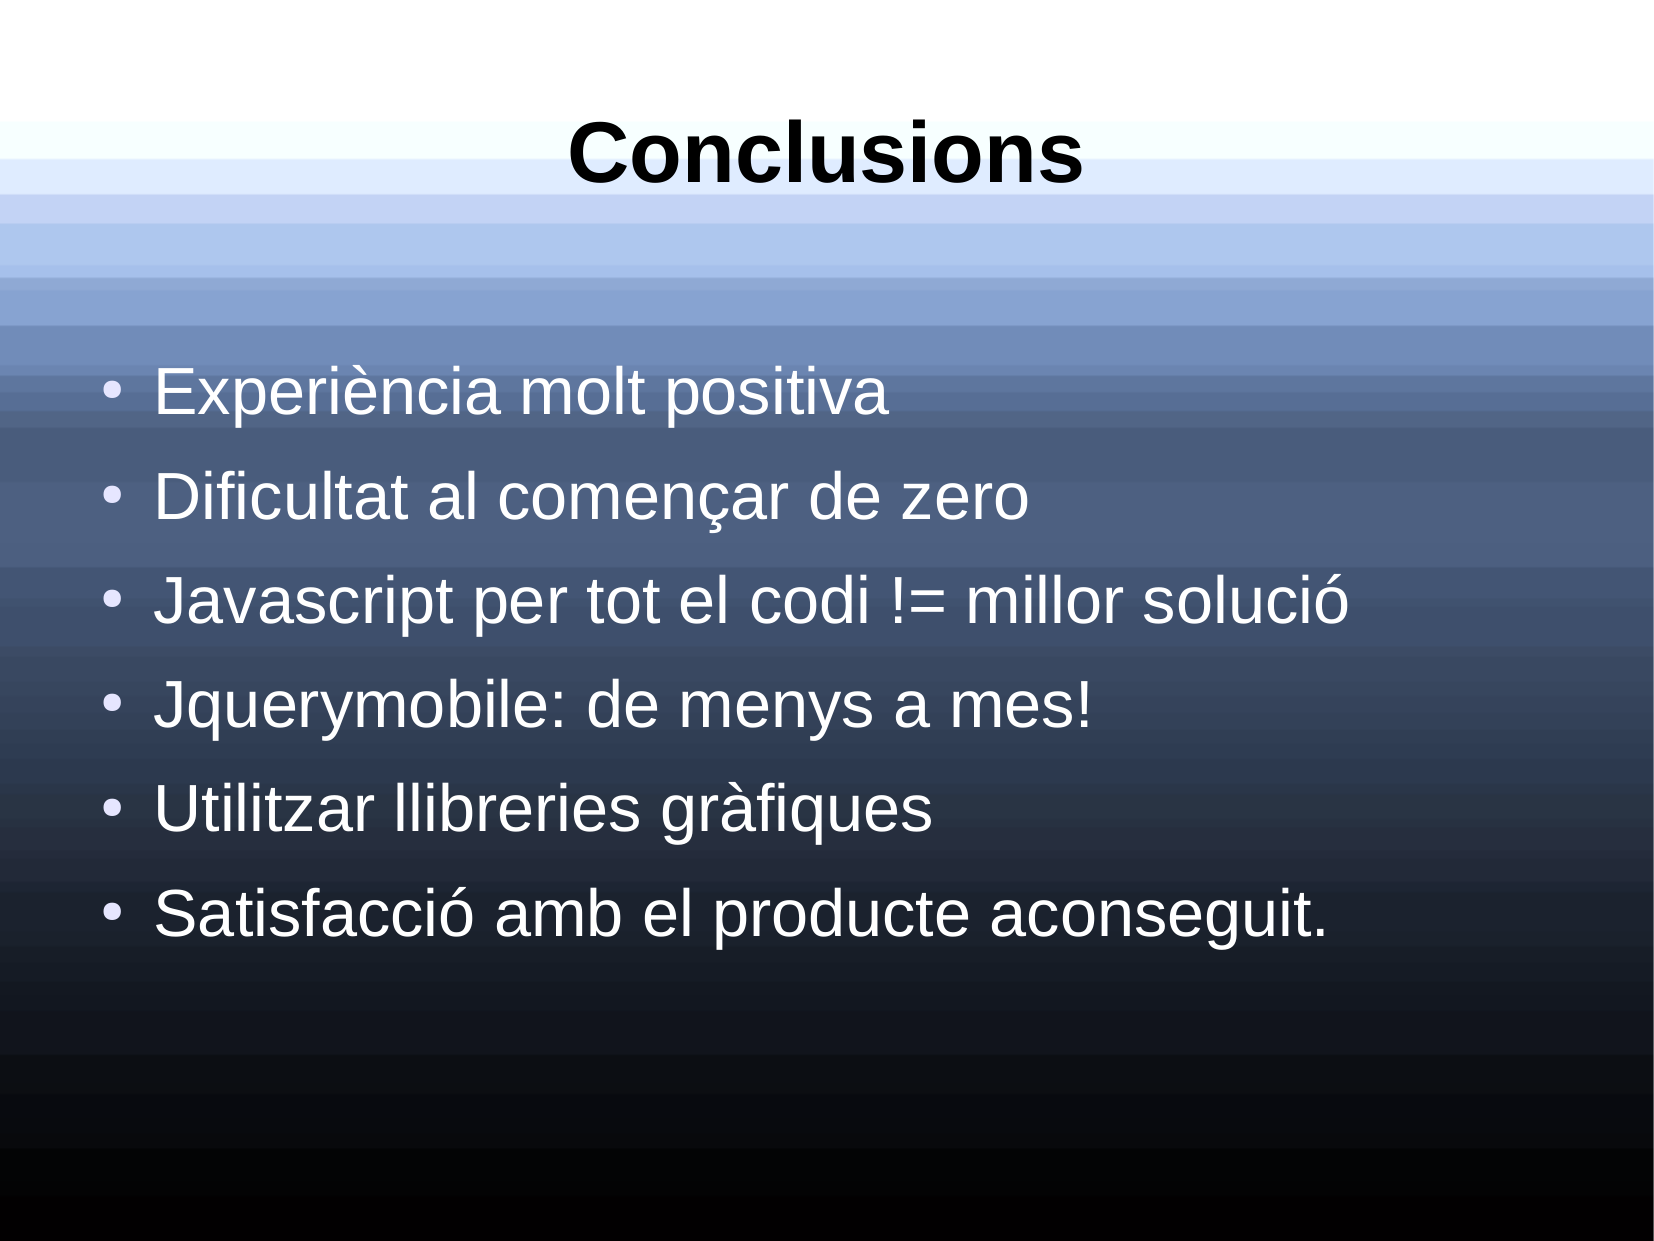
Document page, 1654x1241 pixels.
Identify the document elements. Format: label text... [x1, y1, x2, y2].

picture [0, 0, 1654, 1241]
title Conclusions [82, 49, 1571, 257]
list Experiència molt positiva Dificultat al començar de zero Javascript per tot el codi != millor solució Jquerymobile: de menys a mes! Utilitzar llibreries gràfiques Satisfacció amb el producte aconseguit. [82, 354, 1571, 1074]
